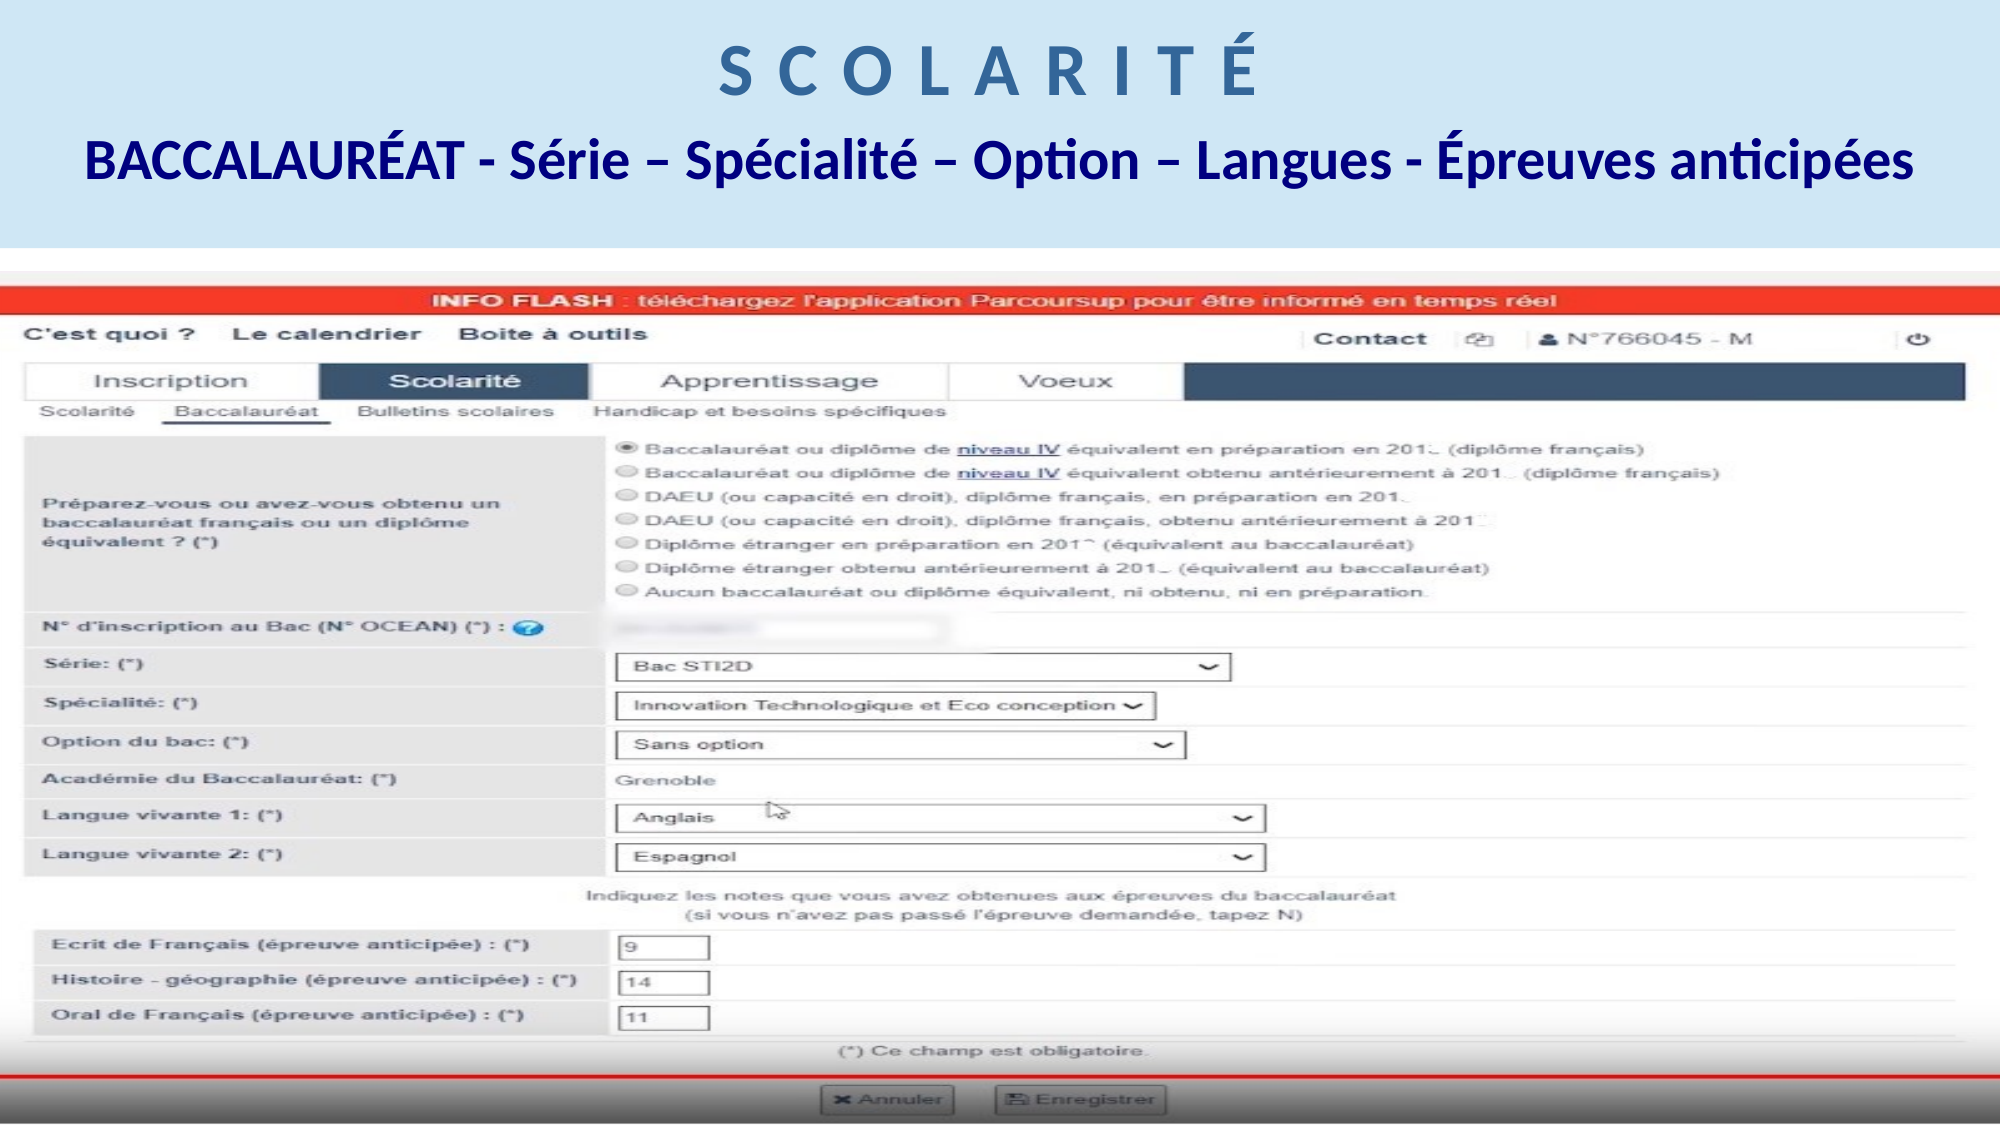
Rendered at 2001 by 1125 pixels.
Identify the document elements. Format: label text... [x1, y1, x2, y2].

title SCOLARITÉ BACCALAURÉAT - Série – Spécialité – Option – Langues - Épreuves anticipées [0, 0, 2000, 249]
picture [0, 271, 2000, 1125]
